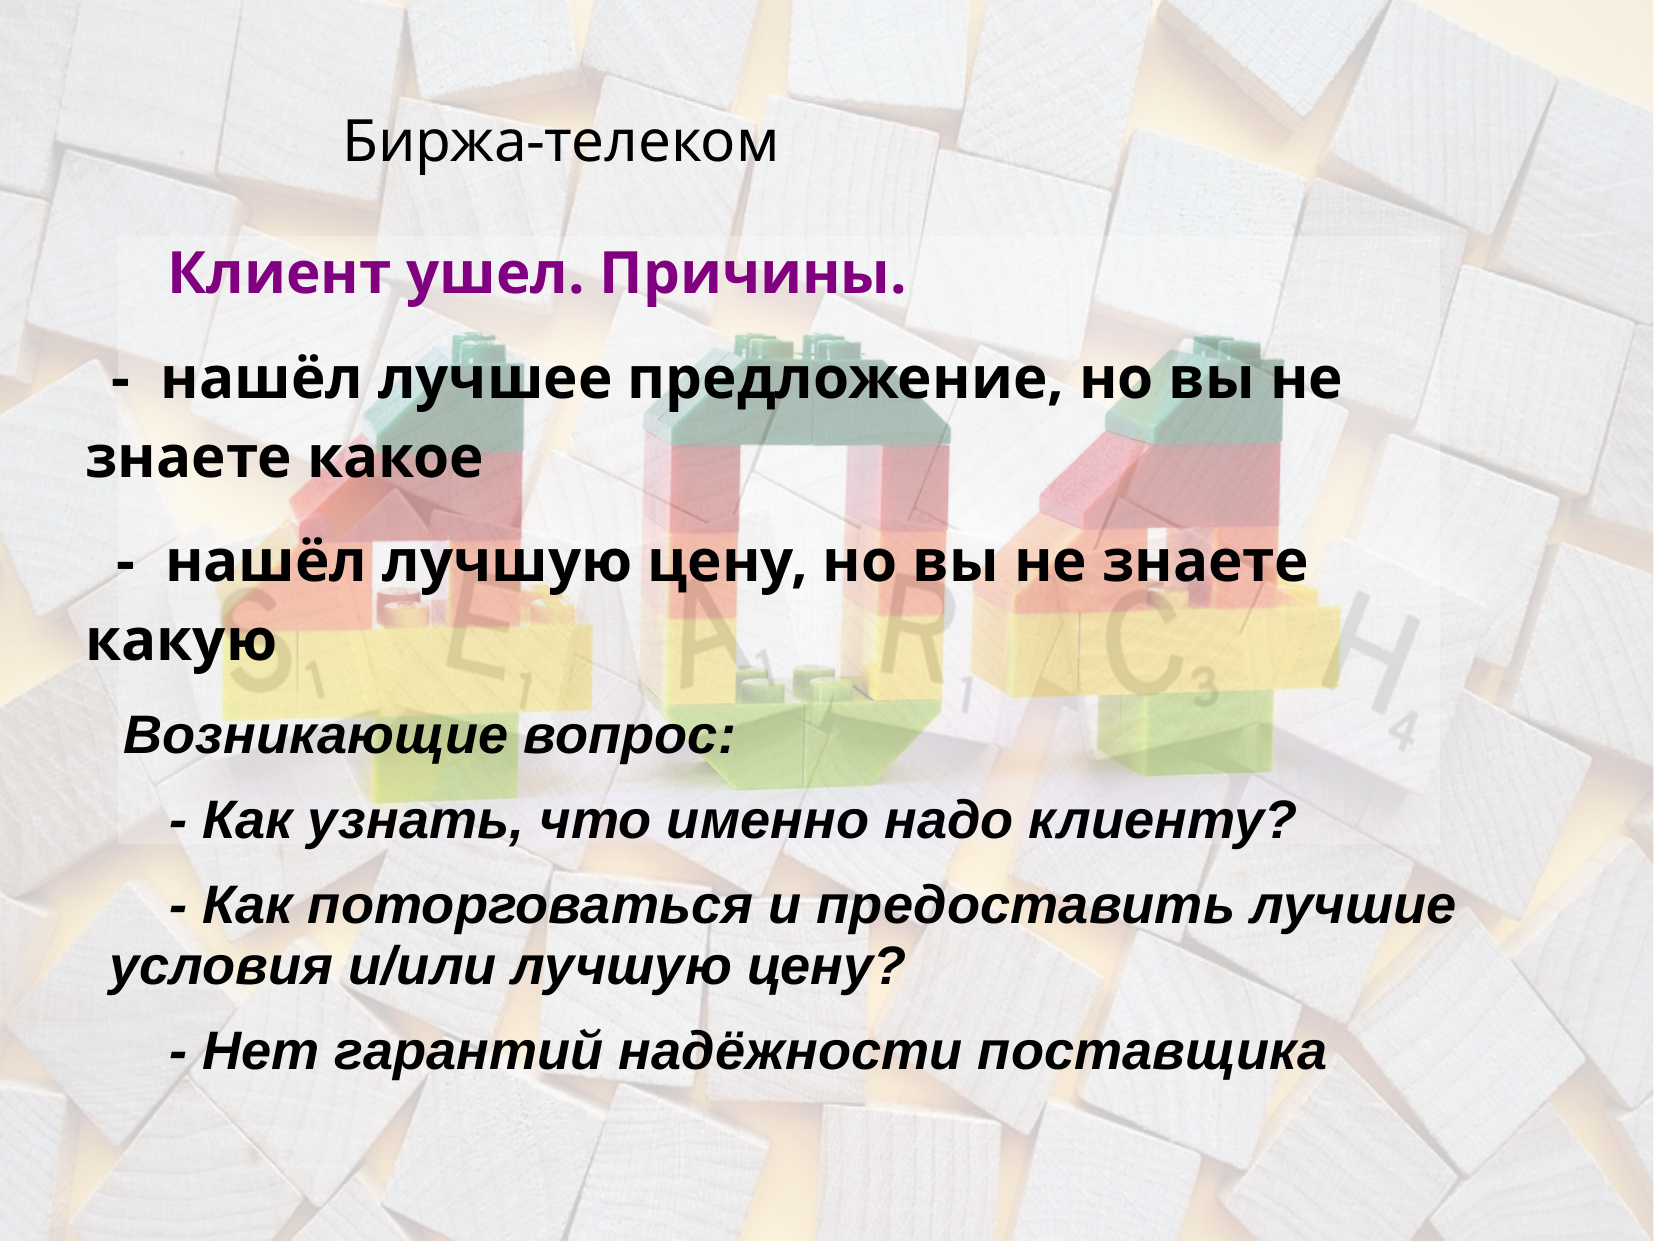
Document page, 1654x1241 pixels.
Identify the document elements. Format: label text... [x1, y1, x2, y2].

text_box [94, 221, 1548, 579]
text_box Возникающие вопрос: - Как узнать, что именно надо клиенту? - Как поторговаться и предоставить лучшие условия и/или лучшую цену? - Нет гарантий надёжности поставщика [94, 696, 1501, 1229]
text_box Клиент ушел. Причины. - нашёл лучшее предложение, но вы не знаете какое - нашёл лучшую цену, но вы не знаете какую [70, 224, 1512, 722]
title Биржа-телеком [200, 35, 922, 221]
picture [0, 0, 1654, 1241]
